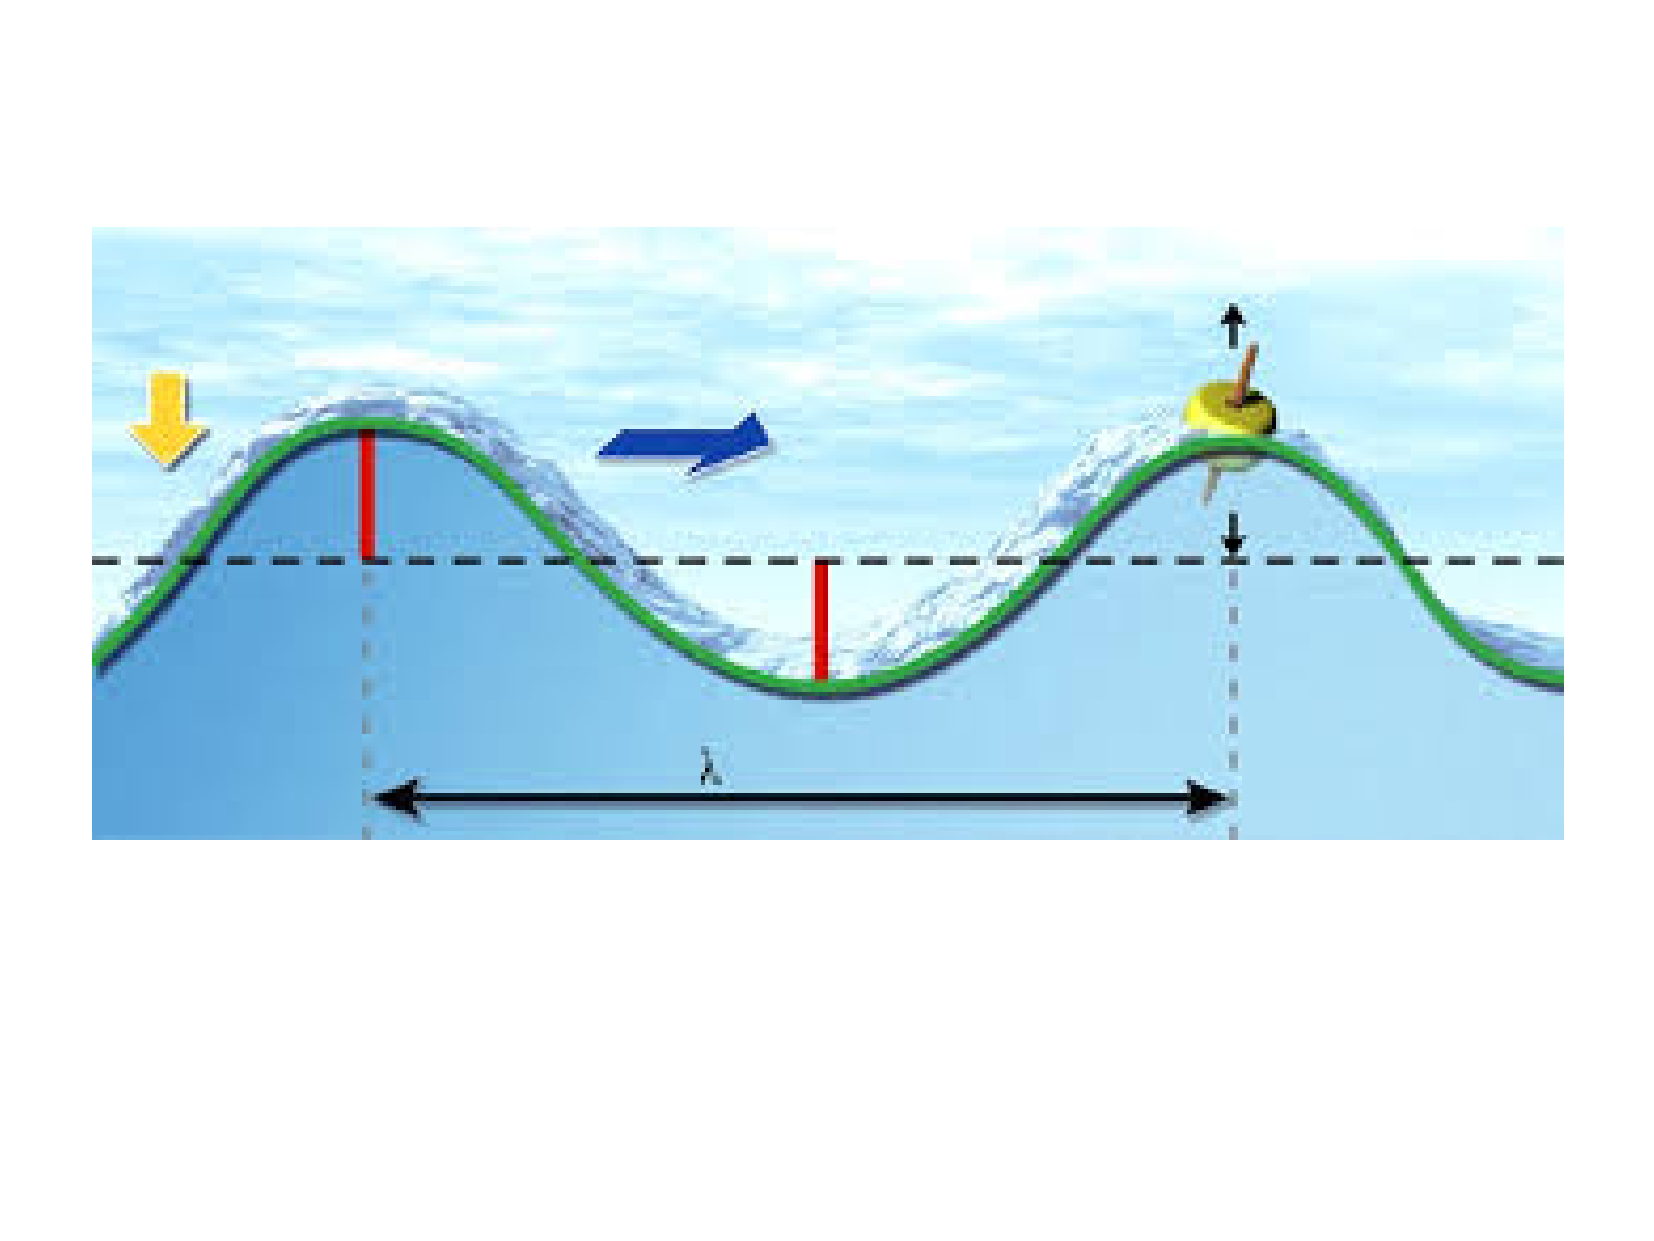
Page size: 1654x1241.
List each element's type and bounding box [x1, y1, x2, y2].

picture [92, 227, 1564, 840]
